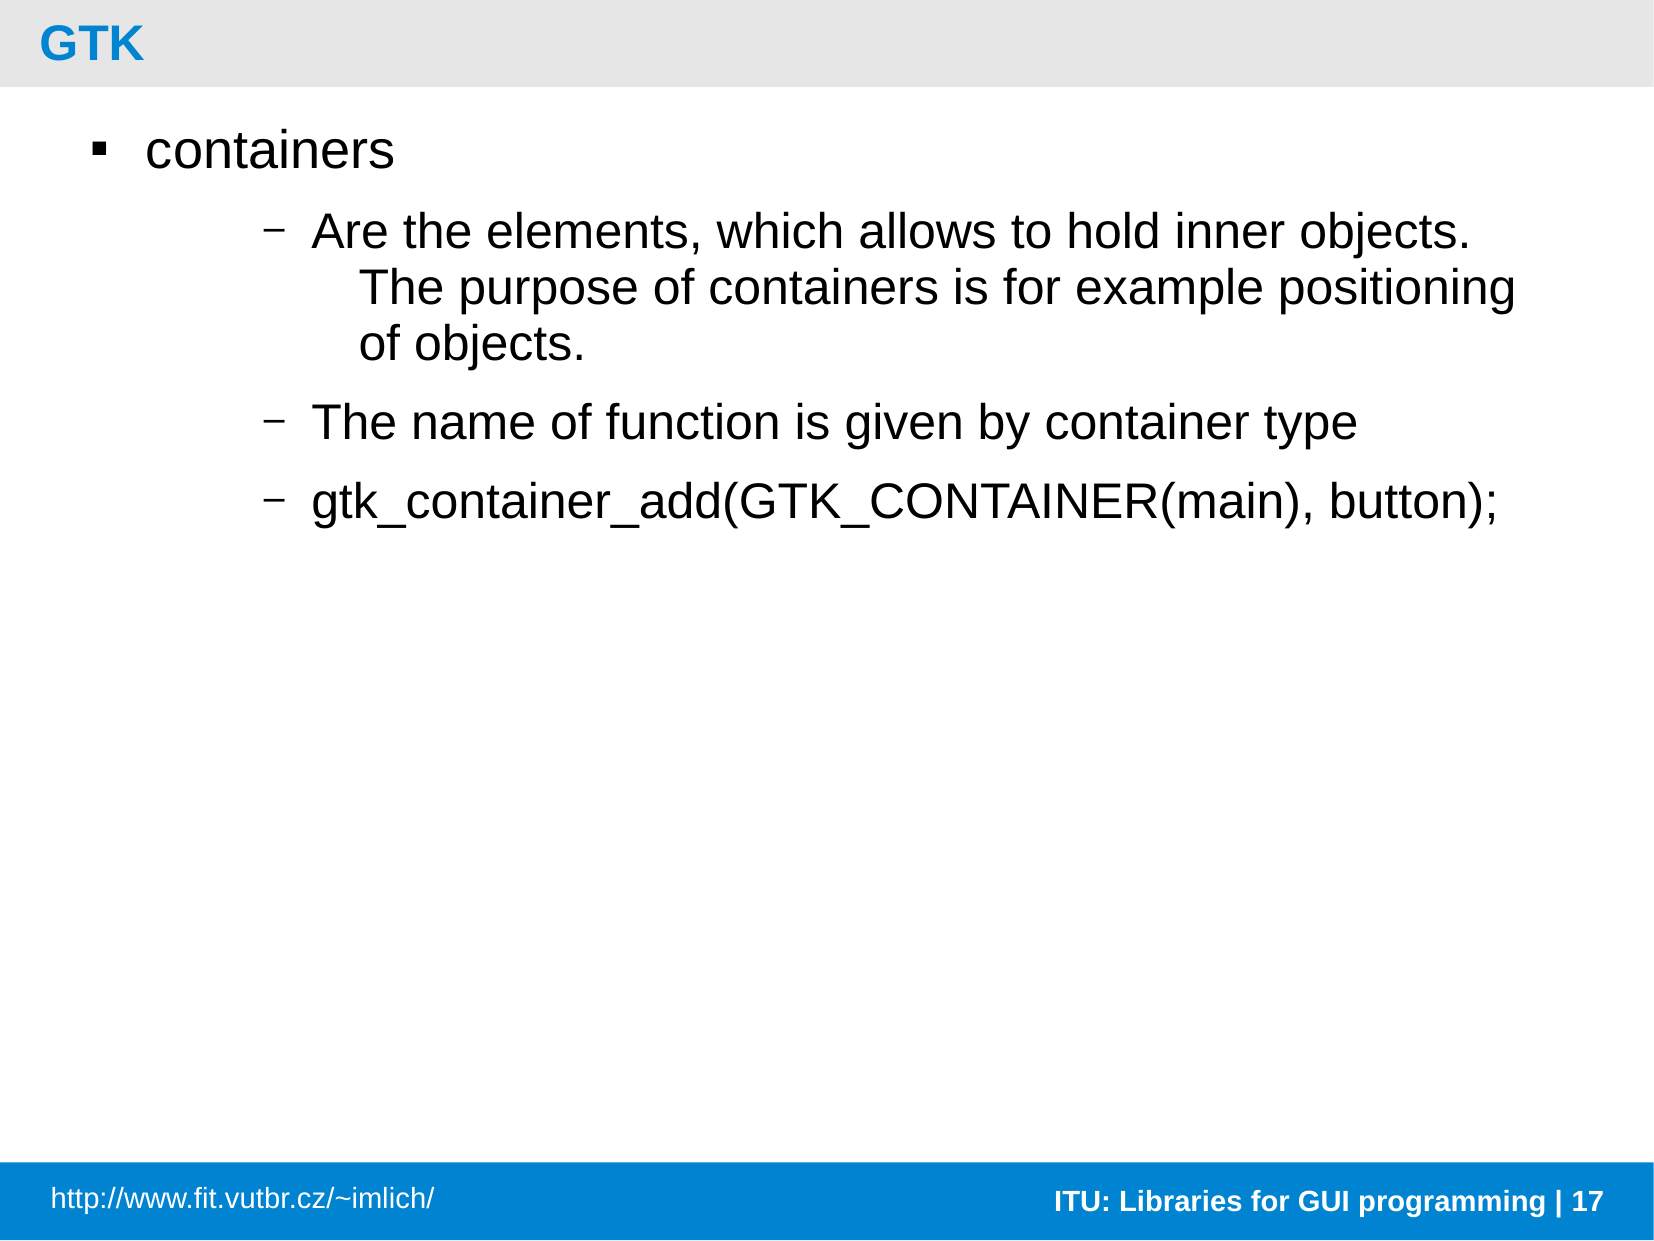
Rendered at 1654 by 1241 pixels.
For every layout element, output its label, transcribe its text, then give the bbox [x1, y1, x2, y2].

list containers Are the elements, which allows to hold inner objects. The purpose of containers is for example positioning of objects. The name of function is given by container type gtk_container_add(GTK_CONTAINER(main), button); [75, 119, 1564, 1111]
title GTK [39, 11, 1615, 76]
